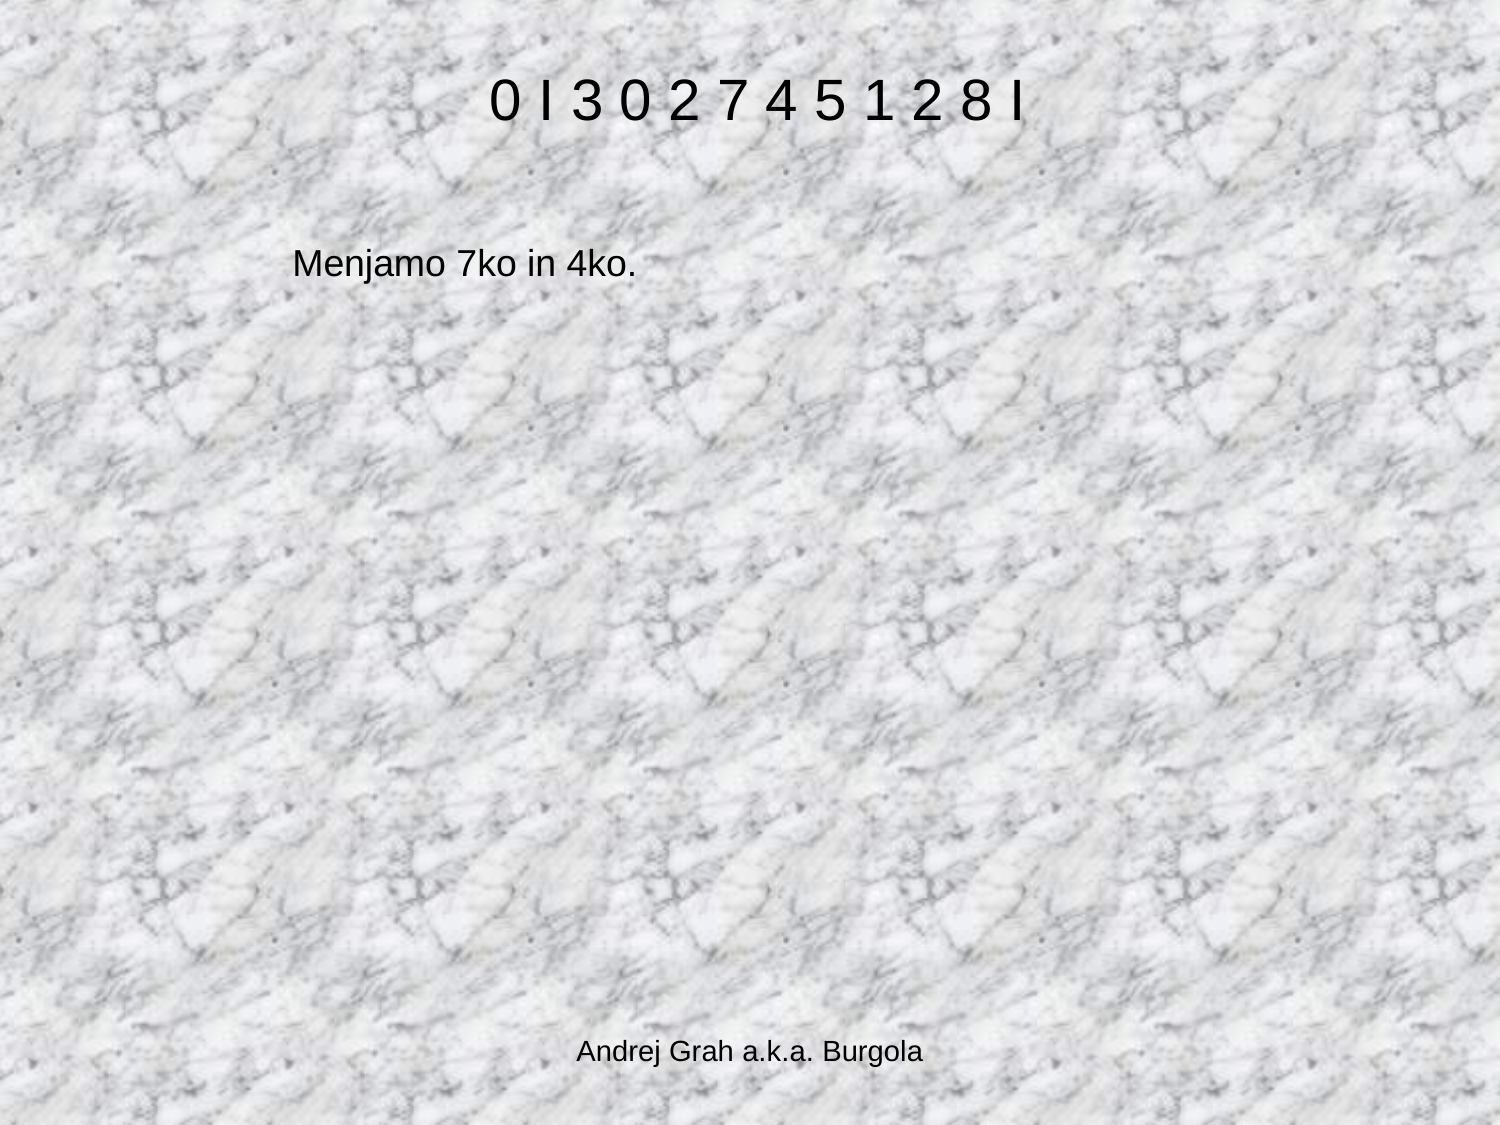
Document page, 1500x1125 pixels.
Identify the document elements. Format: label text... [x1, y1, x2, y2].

text_box Andrej Grah a.k.a. Burgola [512, 1024, 988, 1103]
text_box 0 I 3 0 2 7 4 5 1 2 8 I [265, 54, 1235, 141]
picture [0, 0, 1500, 1125]
text_box Menjamo 7ko in 4ko. [277, 231, 1294, 293]
